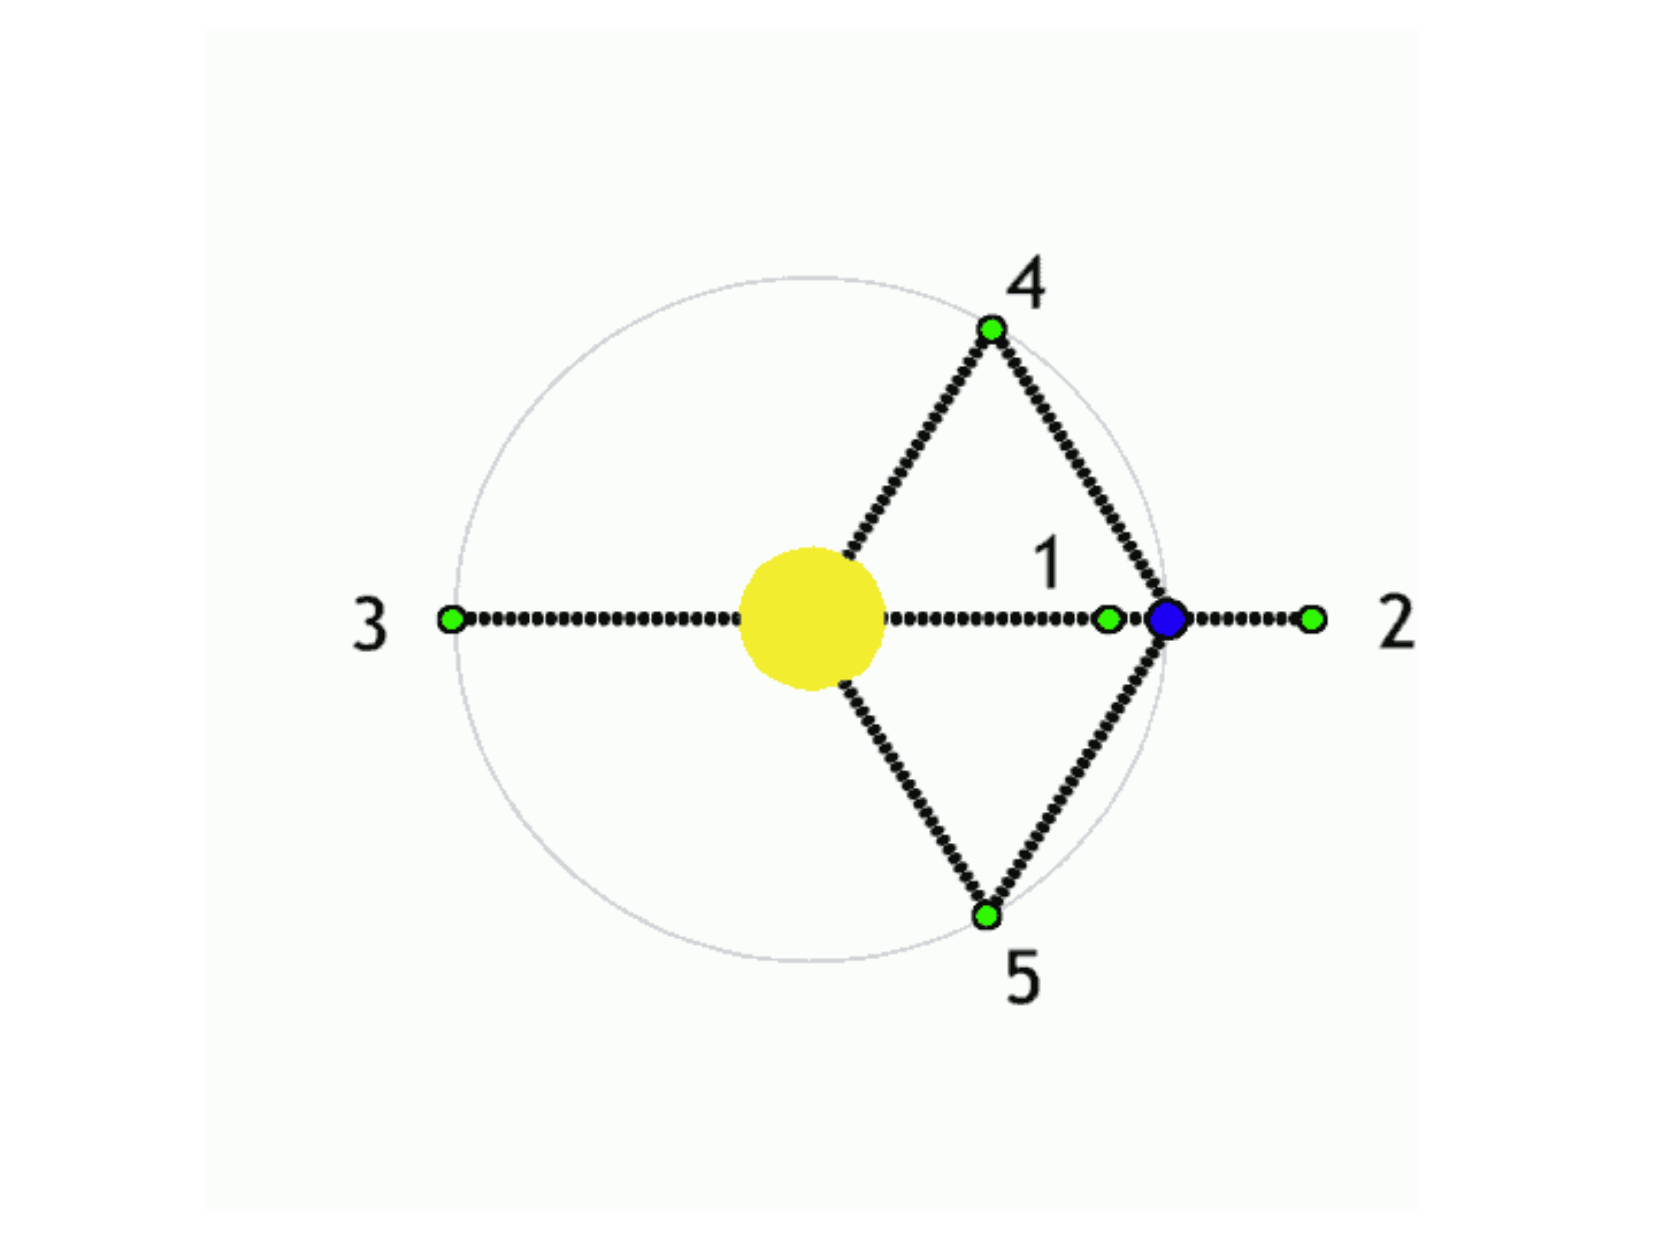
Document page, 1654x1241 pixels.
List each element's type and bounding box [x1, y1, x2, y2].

picture [206, 29, 1418, 1211]
